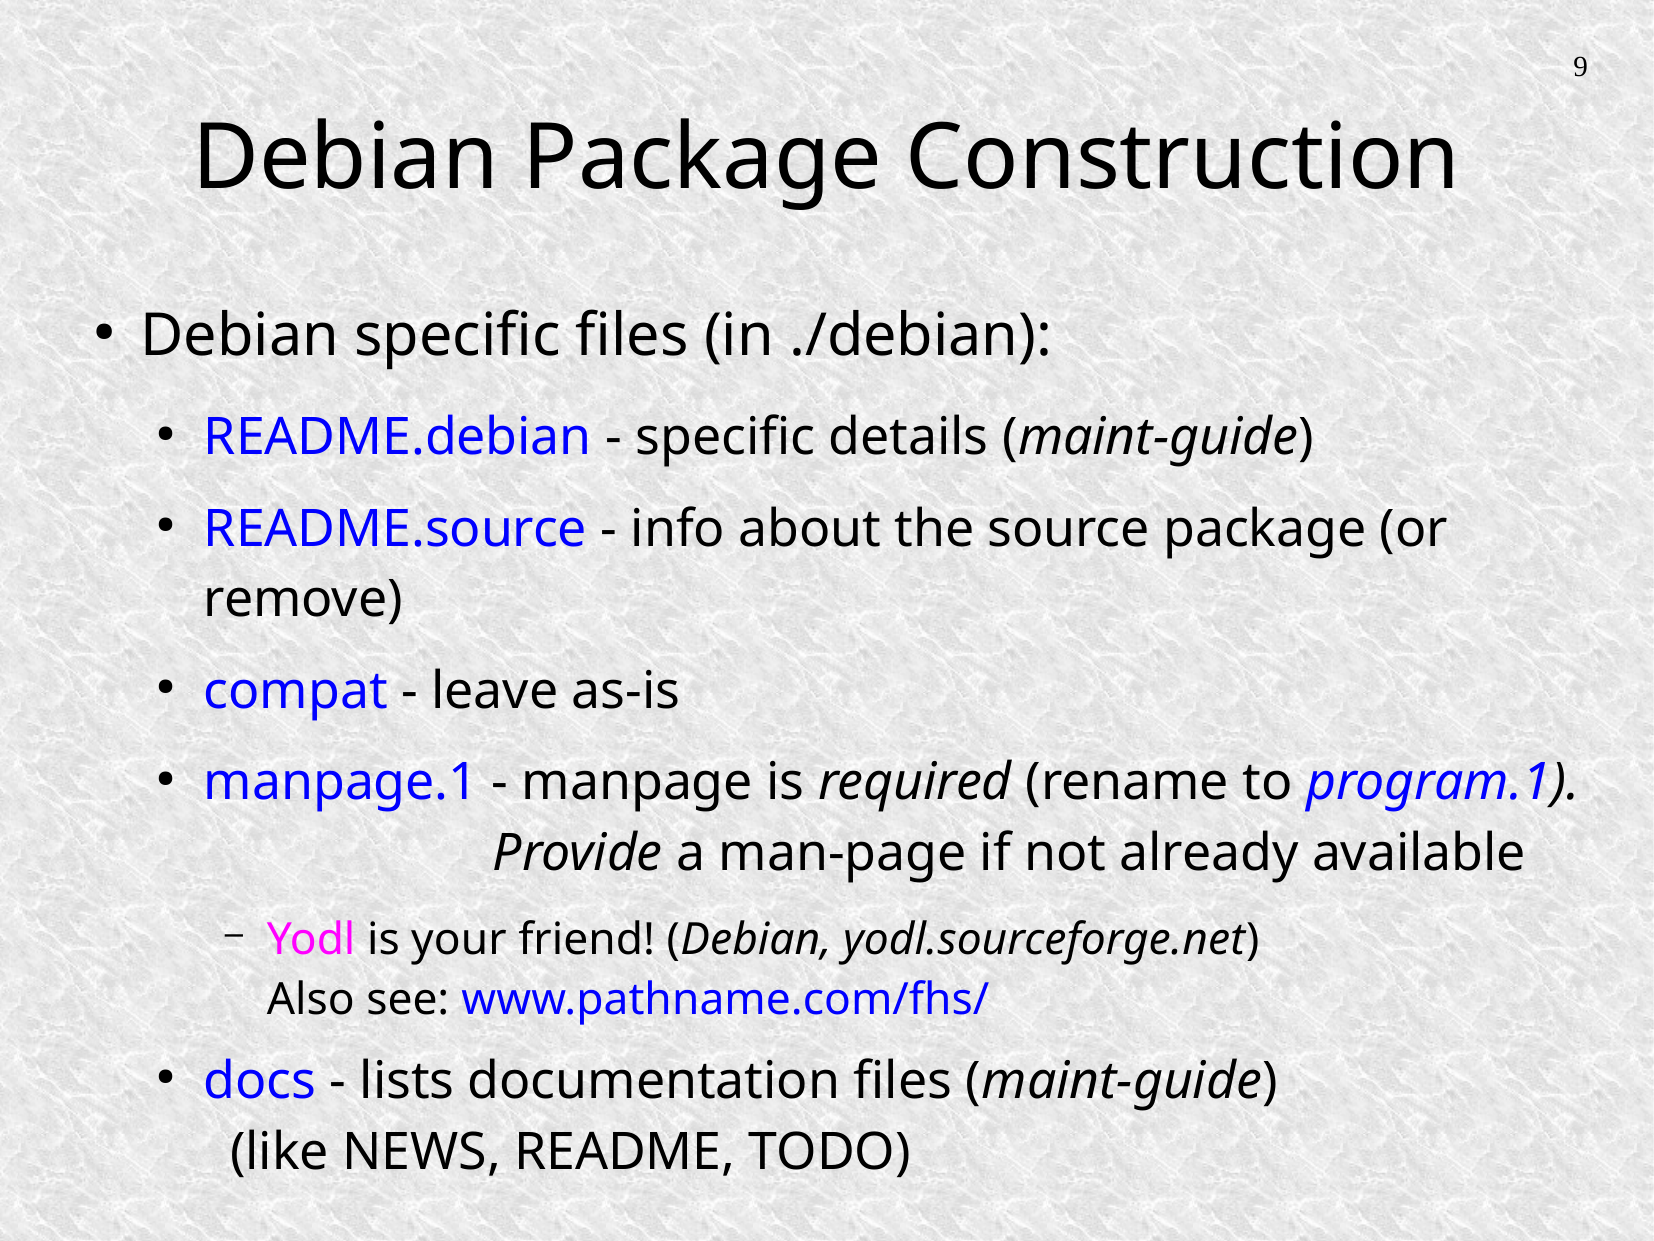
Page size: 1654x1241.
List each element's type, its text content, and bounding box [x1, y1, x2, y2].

picture [0, 0, 1654, 1241]
title Debian Package Construction [82, 56, 1571, 250]
list Debian specific files (in ./debian): README.debian - specific details (maint-guide) README.source - info about the source package (or remove) compat - leave as-is manpage.1 - manpage is required (rename to program.1). Provide a man-page if not already available Yodl is your friend! (Debian, yodl.sourceforge.net) Also see: www.pathname.com/fhs/ docs - lists documentation files (maint-guide) (like NEWS, README, TODO) [77, 292, 1605, 1216]
